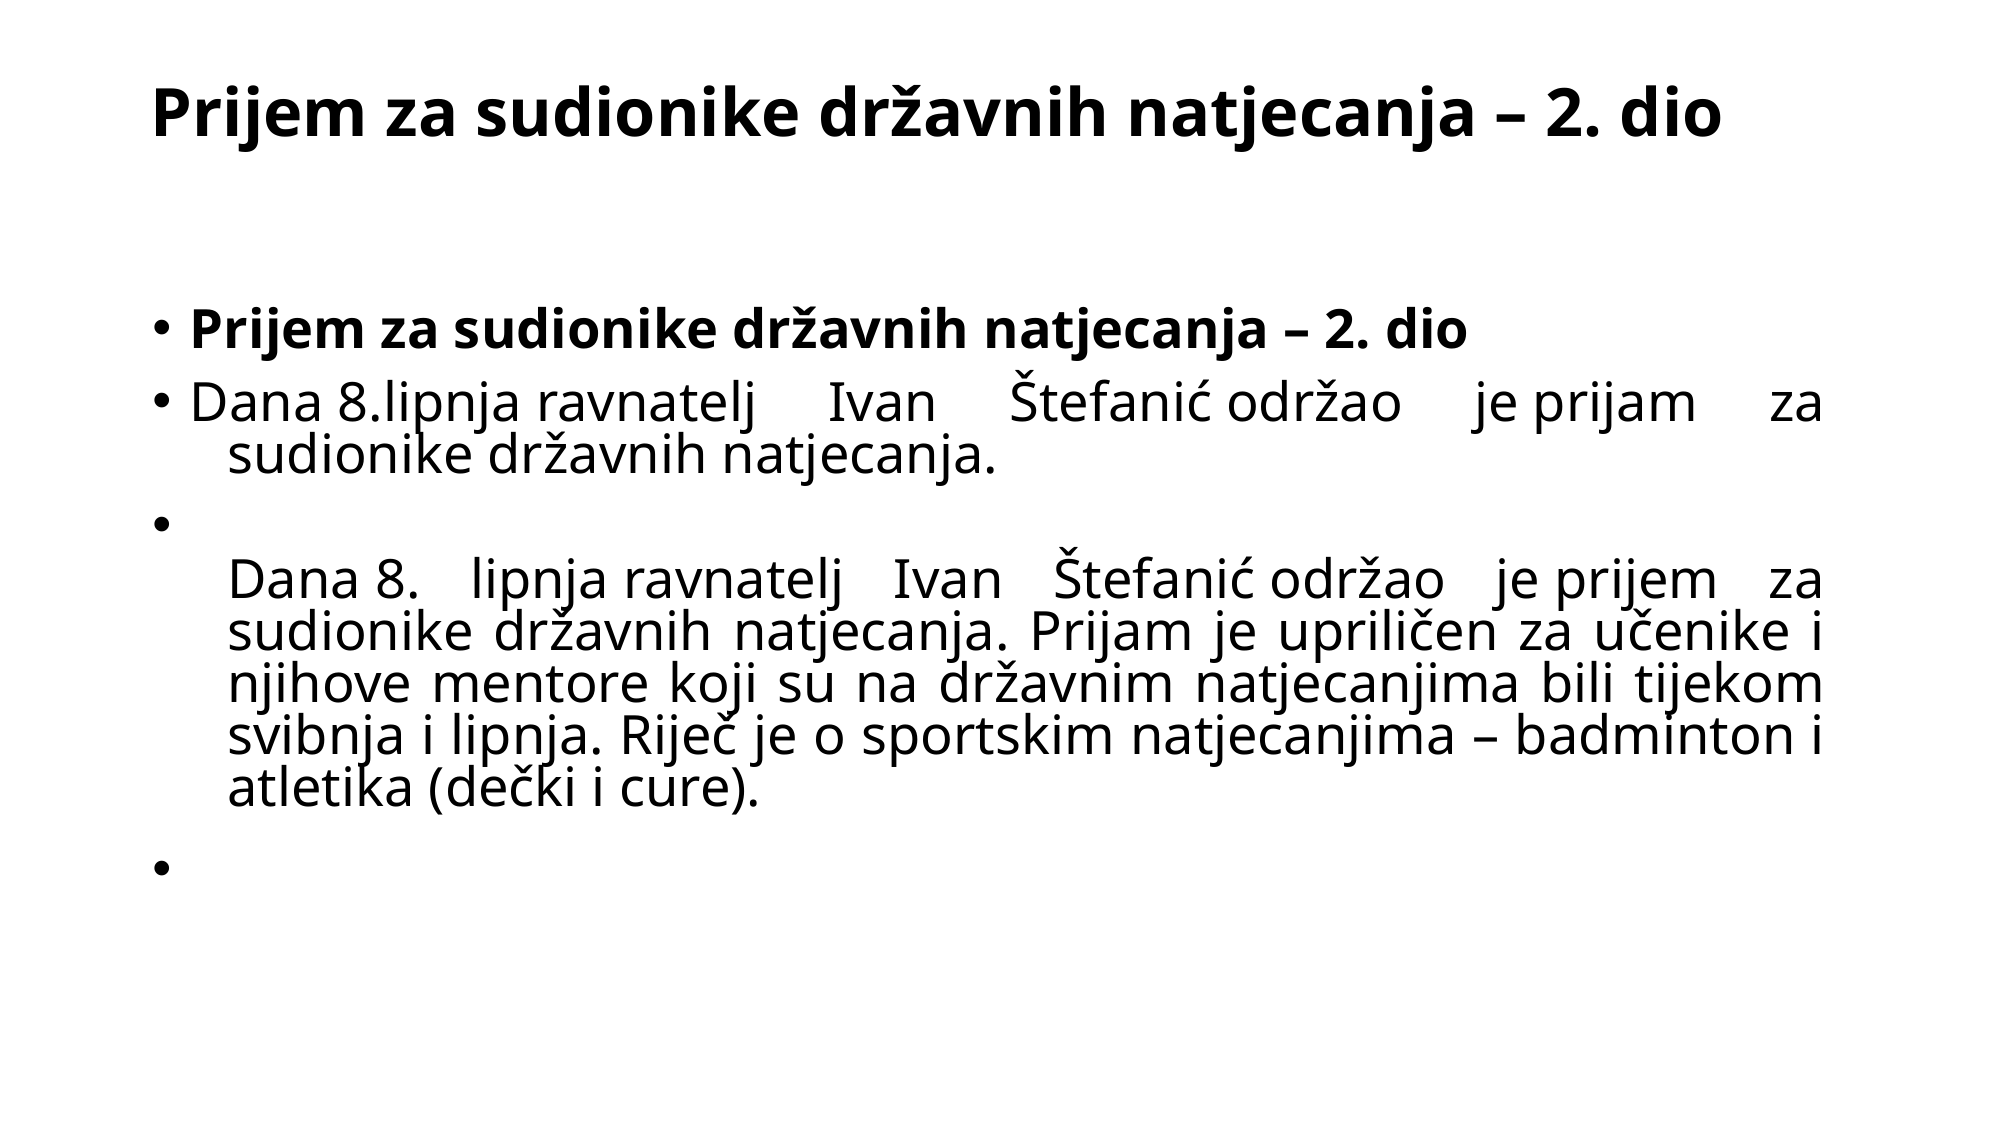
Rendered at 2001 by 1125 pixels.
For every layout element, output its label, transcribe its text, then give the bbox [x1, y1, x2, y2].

list Prijem za sudionike državnih natjecanja – 2. dio Dana 8.lipnja ravnatelj Ivan Štefanić održao je prijam za sudionike državnih natjecanja. Dana 8. lipnja ravnatelj Ivan Štefanić održao je prijem za sudionike državnih natjecanja. Prijam je upriličen za učenike i njihove mentore koji su na državnim natjecanjima bili tijekom svibnja i lipnja. Riječ je o sportskim natjecanjima – badminton i atletika (dečki i cure). [137, 299, 1863, 1014]
title Prijem za sudionike državnih natjecanja – 2. dio [135, 46, 1861, 264]
